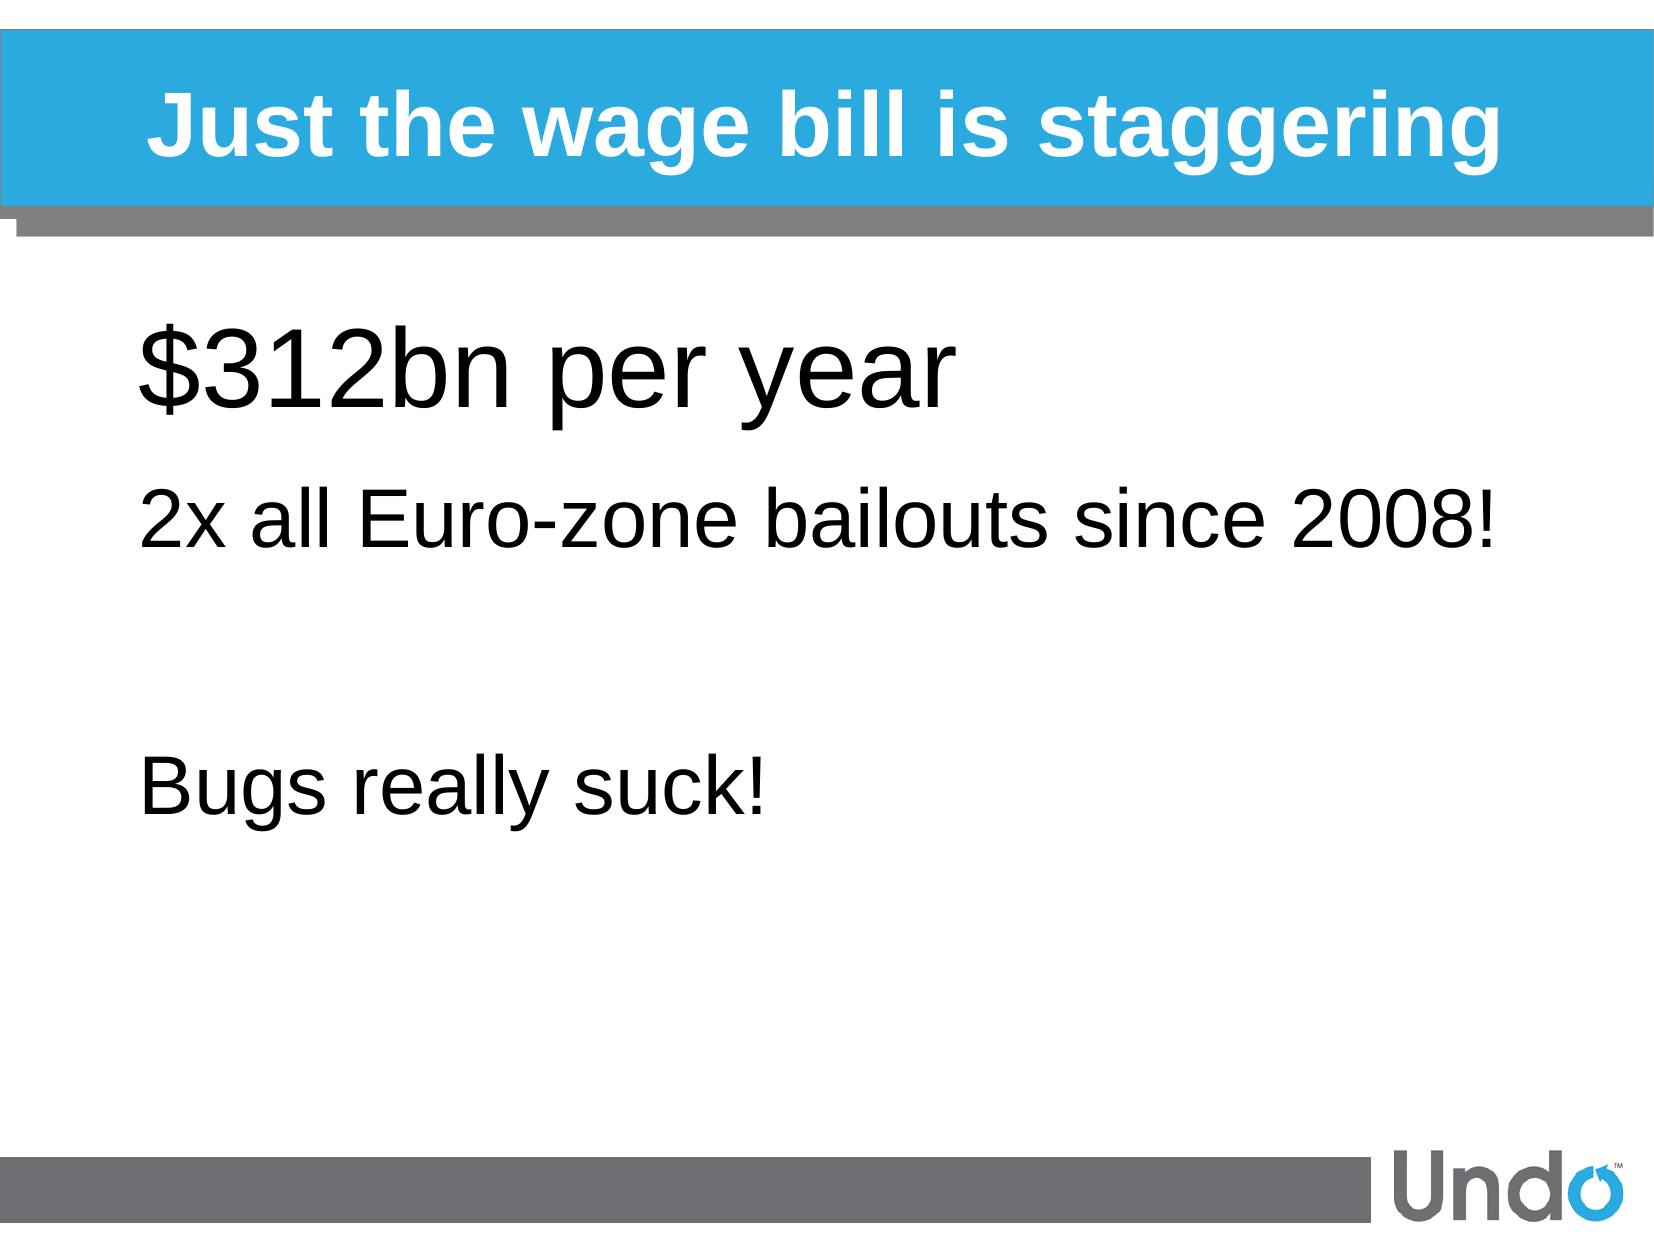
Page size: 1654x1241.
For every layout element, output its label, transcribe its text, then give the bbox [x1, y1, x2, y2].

title Just the wage bill is staggering [82, 14, 1571, 221]
picture [1571, 1150, 1624, 1223]
list $312bn per year 2x all Euro-zone bailouts since 2008! Bugs really suck! [82, 290, 1571, 1241]
